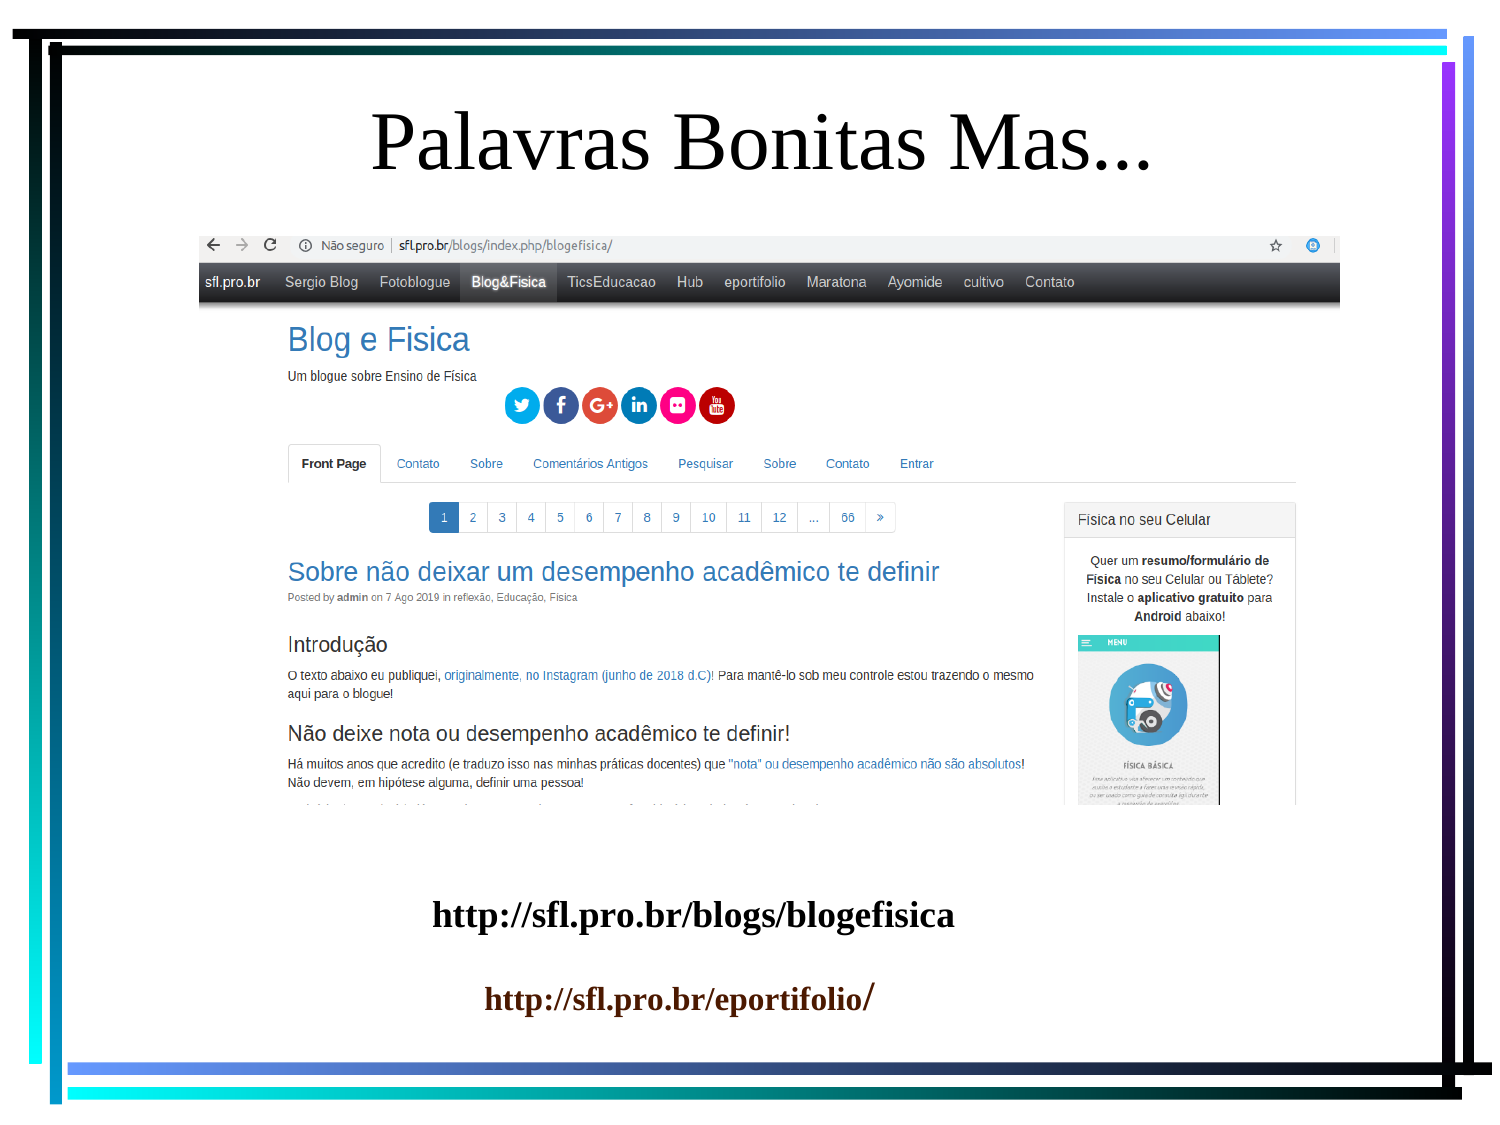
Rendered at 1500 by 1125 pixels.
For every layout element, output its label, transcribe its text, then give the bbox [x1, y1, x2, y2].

text_box http://sfl.pro.br/eportifolio/ [419, 957, 890, 1029]
picture [0, 0, 1500, 1125]
title http://sfl.pro.br/blogs/blogefisica [354, 885, 1034, 945]
title Palavras Bonitas Mas... [125, 87, 1401, 213]
